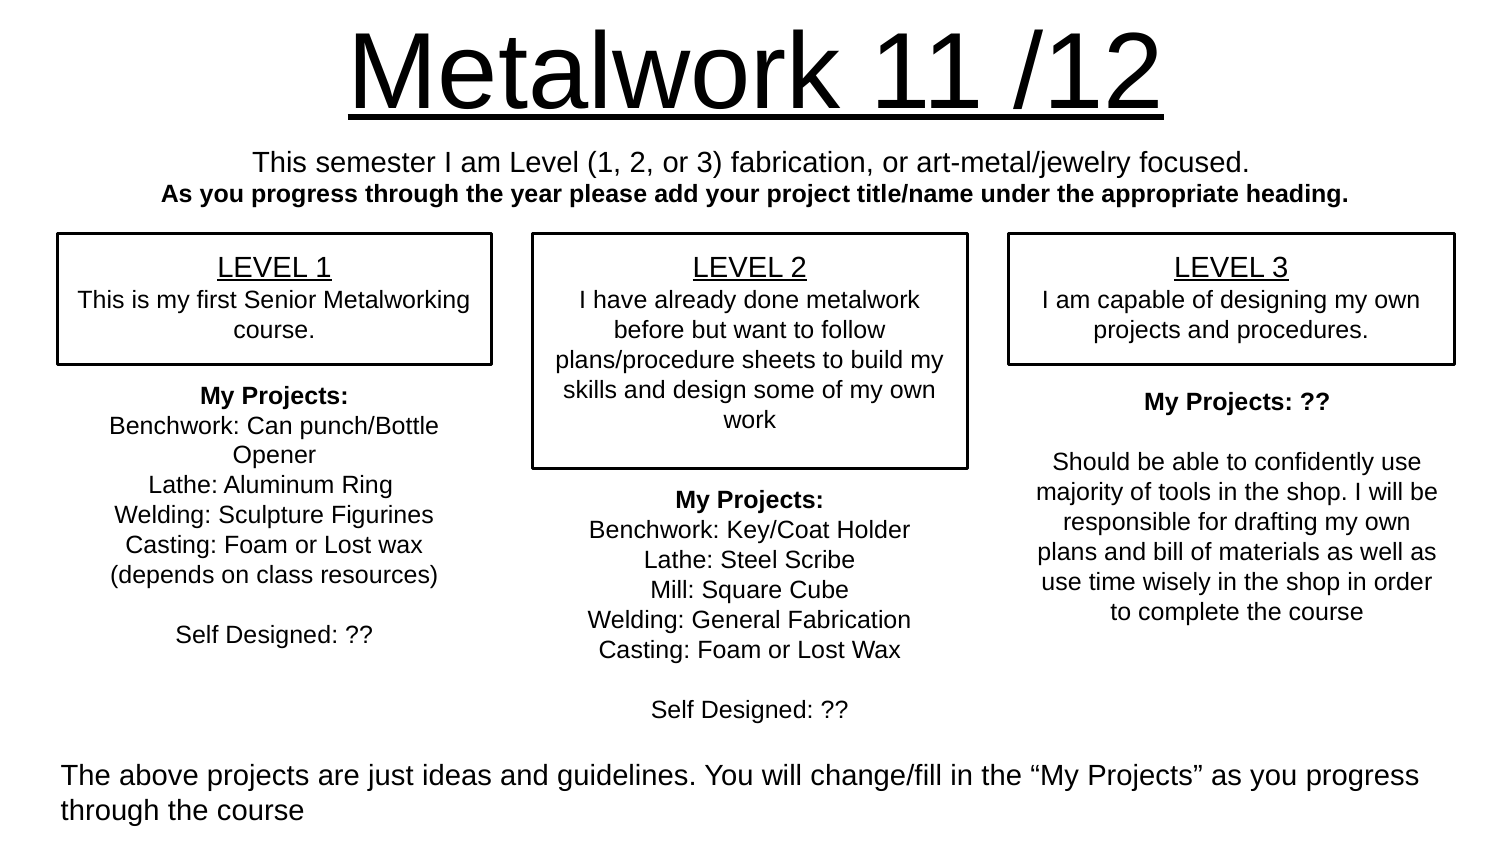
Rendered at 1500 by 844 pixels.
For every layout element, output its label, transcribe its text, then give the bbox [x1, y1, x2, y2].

text_box LEVEL 1 This is my first Senior Metalworking course. [57, 233, 492, 365]
text_box LEVEL 2 I have already done metalwork before but want to follow plans/procedure sheets to build my skills and design some of my own work [532, 233, 968, 469]
text_box My Projects: Benchwork: Can punch/Bottle Opener Lathe: Aluminum Ring Welding: Sculpture Figurines Casting: Foam or Lost wax (depends on class resources) Self Designed: ?? [57, 365, 492, 711]
text_box My Projects: Benchwork: Key/Coat Holder Lathe: Steel Scribe Mill: Square Cube Welding: General Fabrication Casting: Foam or Lost Wax Self Designed: ?? [532, 469, 968, 717]
text_box This semester I am Level (1, 2, or 3) fabrication, or art-metal/jewelry focused. As you progress through the year please add your project title/name under the appropriate heading. [57, 127, 1455, 218]
text_box LEVEL 3 I am capable of designing my own projects and procedures. [1008, 233, 1455, 365]
title Metalwork 11 /12 [57, 0, 1455, 127]
text_box The above projects are just ideas and guidelines. You will change/fill in the “My Projects” as you progress through the course [45, 741, 1493, 828]
text_box My Projects: ?? Should be able to confidently use majority of tools in the shop. I will be responsible for drafting my own plans and bill of materials as well as use time wisely in the shop in order to complete the course [1020, 370, 1455, 741]
